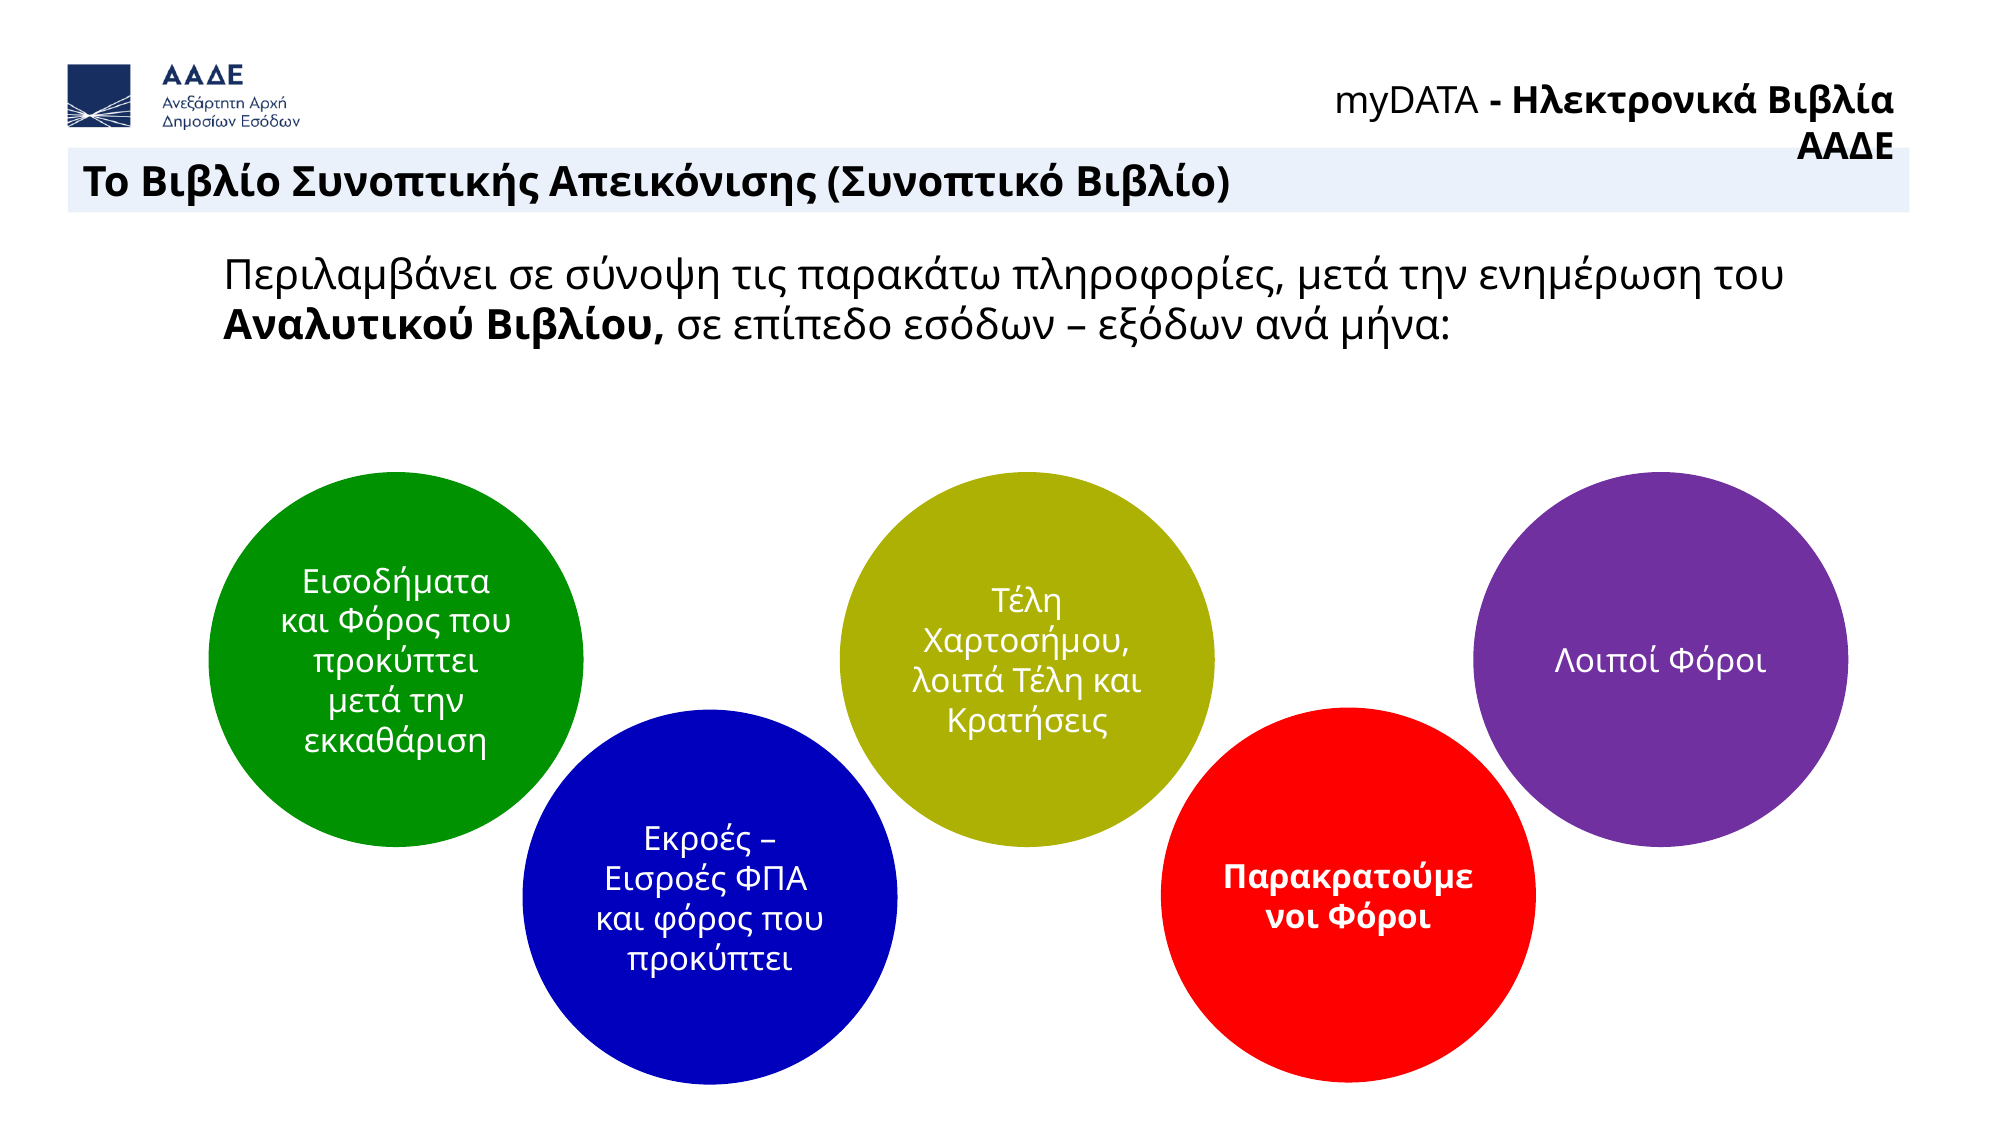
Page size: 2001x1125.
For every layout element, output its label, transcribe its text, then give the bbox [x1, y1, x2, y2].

text_box Εισοδήματα και Φόρος που προκύπτει μετά την εκκαθάριση [208, 472, 584, 848]
text_box myDATA - Ηλεκτρονικά Βιβλία ΑΑΔΕ [1271, 64, 1910, 175]
text_box Περιλαμβάνει σε σύνοψη τις παρακάτω πληροφορίες, μετά την ενημέρωση του Αναλυτικού Βιβλίου, σε επίπεδο εσόδων – εξόδων ανά μήνα: [208, 240, 1847, 356]
text_box Λοιποί Φόροι [1473, 472, 1849, 848]
text_box Εκροές – Εισροές ΦΠΑ και φόρος που προκύπτει [522, 709, 898, 1085]
text_box Τέλη Χαρτοσήμου, λοιπά Τέλη και Κρατήσεις [839, 472, 1215, 848]
text_box Το Βιβλίο Συνοπτικής Απεικόνισης (Συνοπτικό Βιβλίο) [67, 147, 1910, 213]
picture [67, 64, 304, 130]
text_box Παρακρατούμενοι Φόροι [1160, 707, 1536, 1083]
